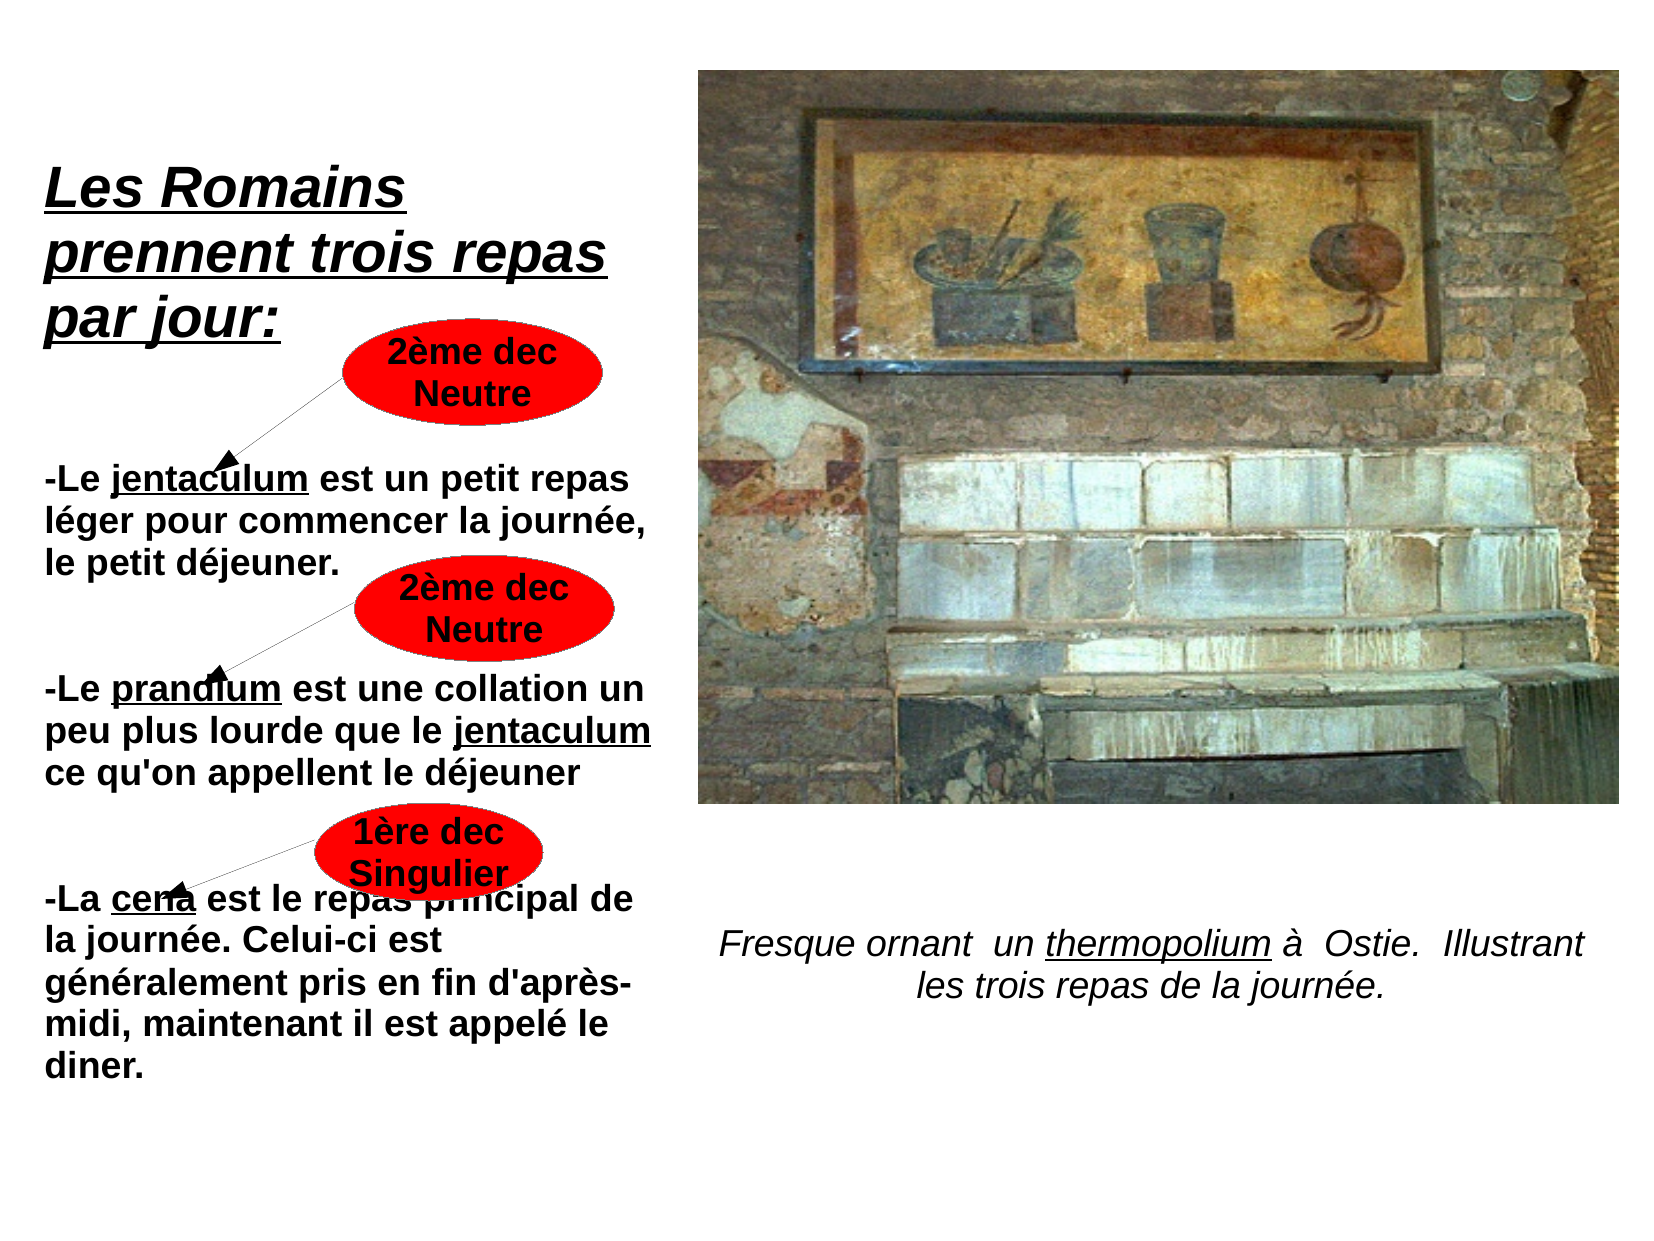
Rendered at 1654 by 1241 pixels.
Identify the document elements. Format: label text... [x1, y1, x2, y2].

text_box 2ème dec Neutre [342, 318, 603, 426]
text_box 1ère dec Singulier [314, 803, 544, 902]
text_box Les Romains prennent trois repas par jour: -Le jentaculum est un petit repas léger pour commencer la journée, le petit déjeuner. -Le prandium est une collation un peu plus lourde que le jentaculum ce qu'on appellent le déjeuner -La cena est le repas principal de la journée. Celui-ci est généralement pris en fin d'après-midi, maintenant il est appelé le diner. [29, 147, 680, 1162]
text_box 2ème dec Neutre [354, 555, 615, 662]
text_box Fresque ornant un thermopolium à Ostie. Illustrant les trois repas de la journée. [679, 915, 1625, 1014]
picture [698, 70, 1619, 804]
